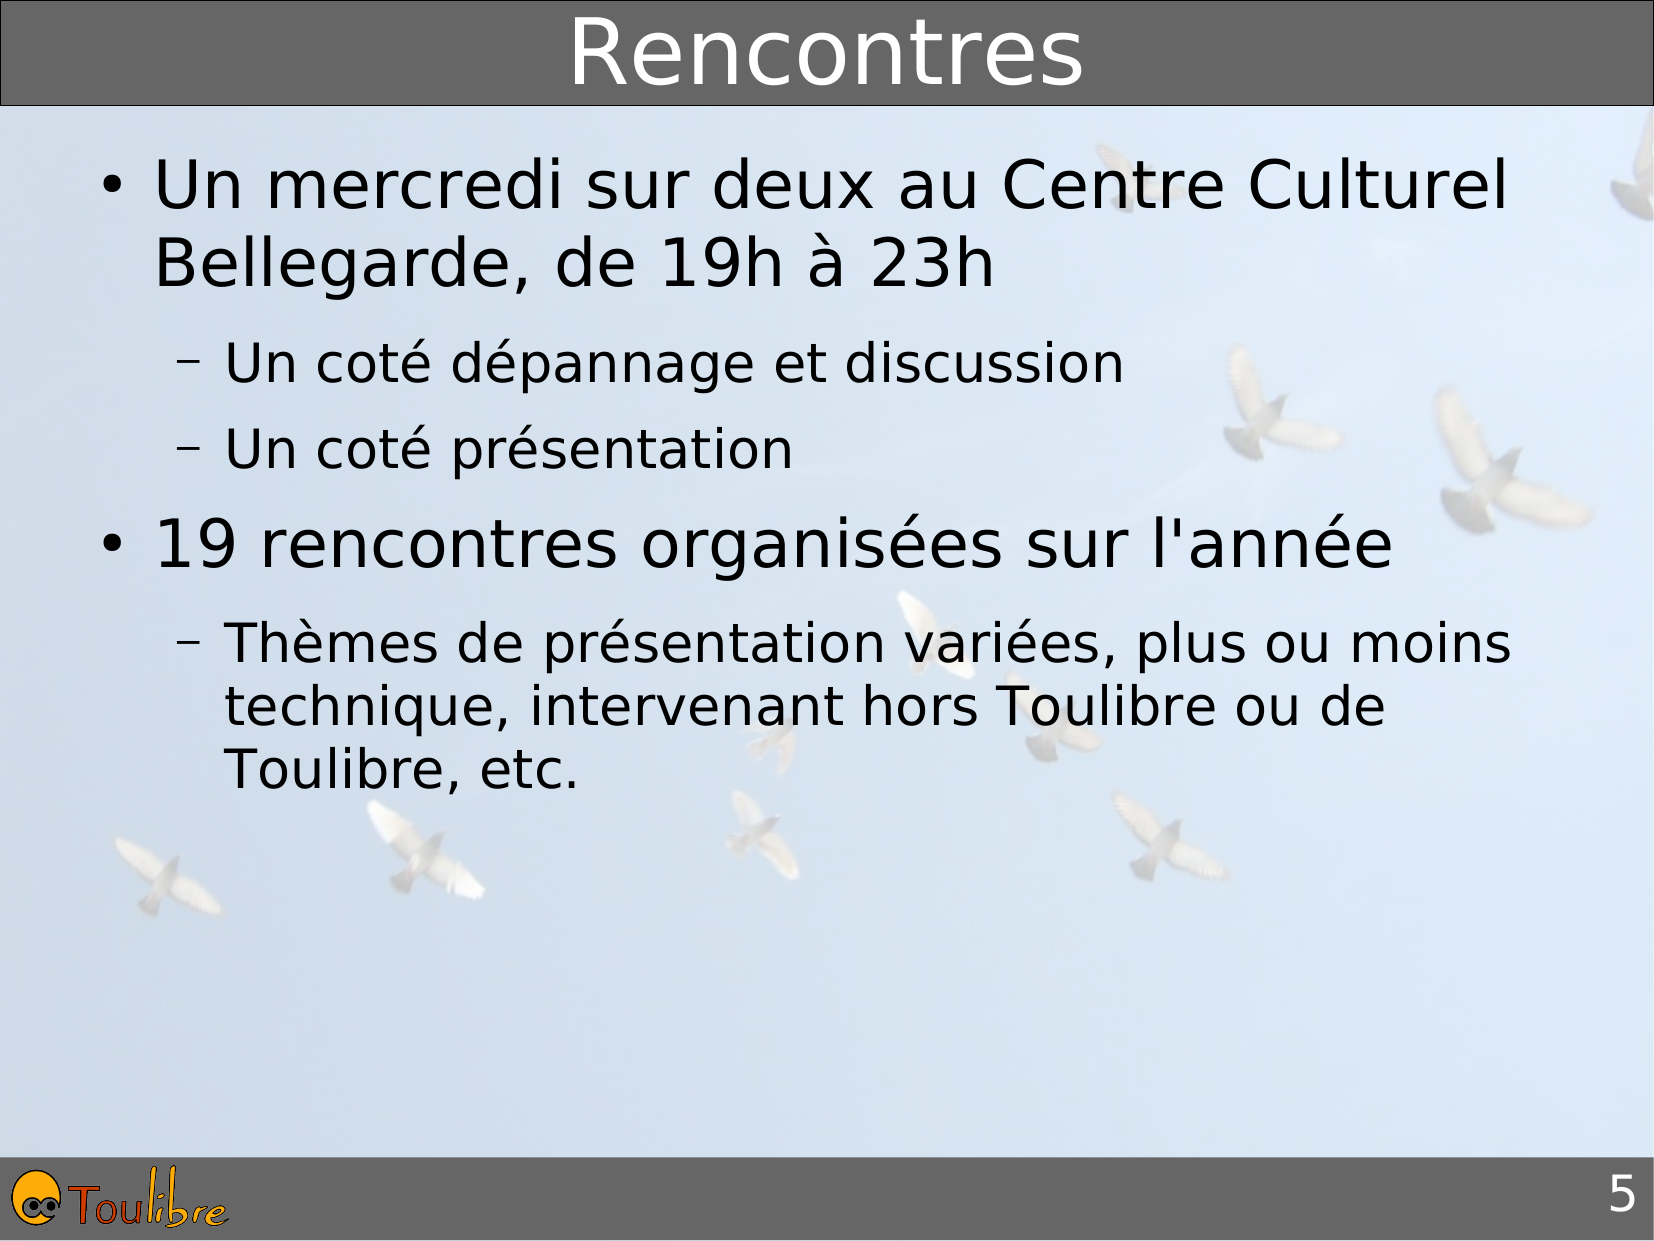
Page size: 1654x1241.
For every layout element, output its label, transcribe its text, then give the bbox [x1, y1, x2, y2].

list Un mercredi sur deux au Centre Culturel Bellegarde, de 19h à 23h Un coté dépannage et discussion Un coté présentation 19 rencontres organisées sur l'année Thèmes de présentation variées, plus ou moins technique, intervenant hors Toulibre ou de Toulibre, etc. [82, 146, 1571, 1094]
title Rencontres [0, 0, 1654, 107]
picture [11, 1165, 229, 1228]
